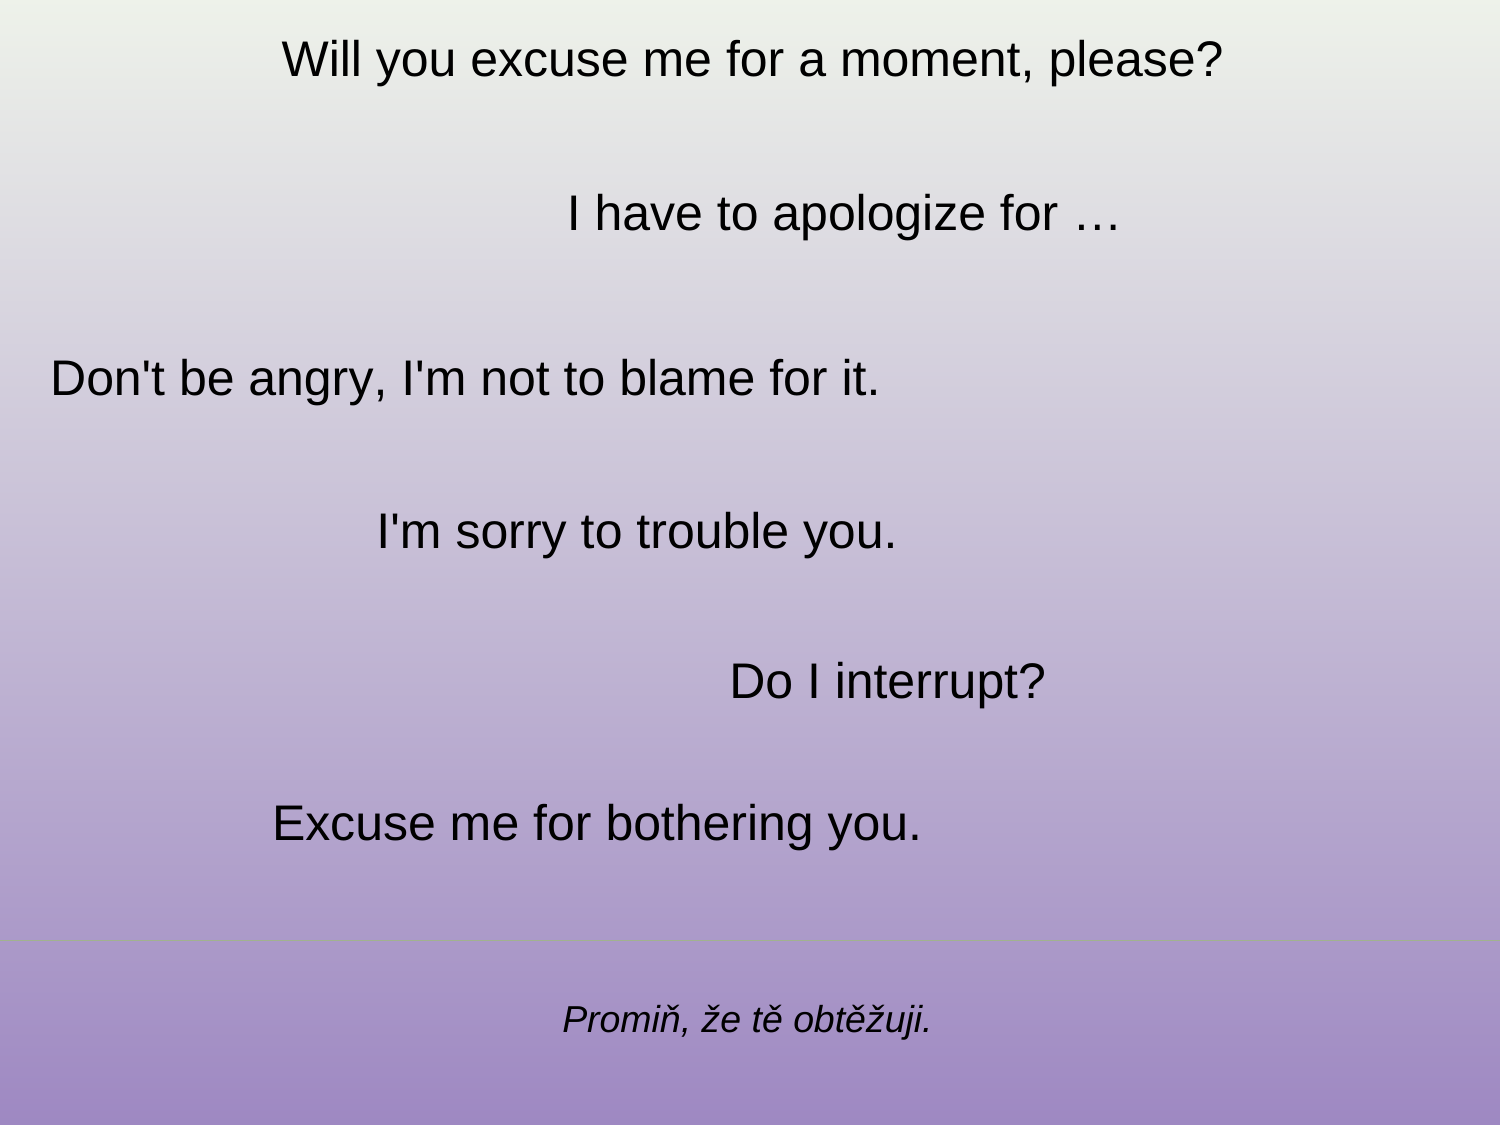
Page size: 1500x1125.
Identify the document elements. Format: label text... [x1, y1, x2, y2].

text_box Promiň, že tě obtěžuji. [547, 987, 948, 1049]
text_box I have to apologize for … [552, 172, 1138, 249]
text_box Will you excuse me for a moment, please? [5, 18, 1500, 95]
text_box Do I interrupt? [714, 640, 1217, 716]
text_box Excuse me for bothering you. [257, 782, 938, 858]
text_box I'm sorry to trouble you. [361, 491, 913, 567]
text_box Don't be angry, I'm not to blame for it. [35, 337, 1500, 414]
